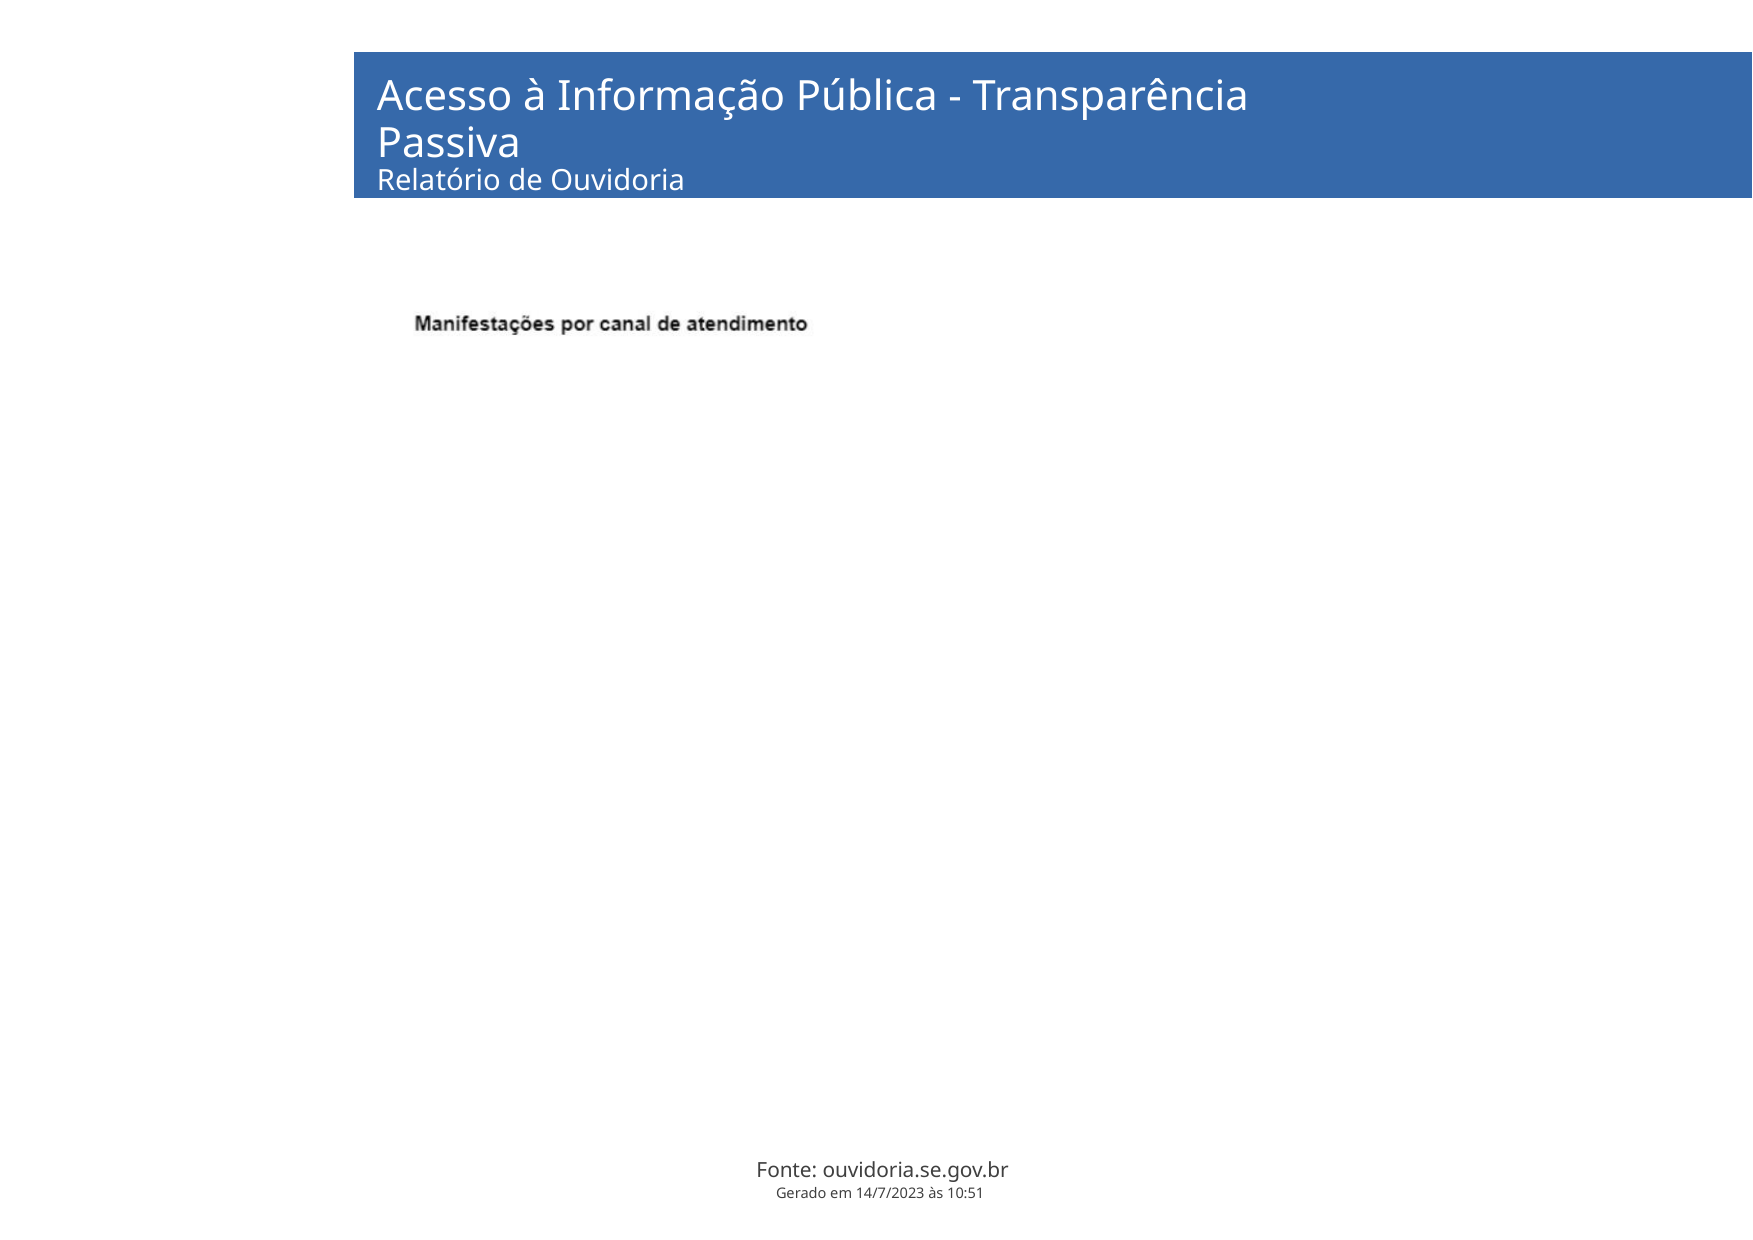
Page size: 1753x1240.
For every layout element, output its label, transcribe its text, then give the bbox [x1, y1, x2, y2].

text_box [155, 211, 1599, 1028]
text_box Acesso à Informação Pública - Transparência Passiva Relatório de Ouvidoria EMSETUR - Janeiro a Janeiro de 2023 [376, 72, 1403, 228]
text_box Fonte: ouvidoria.se.gov.br Gerado em 14/7/2023 às 10:51 [756, 1158, 1023, 1202]
text_box [354, 52, 1752, 198]
